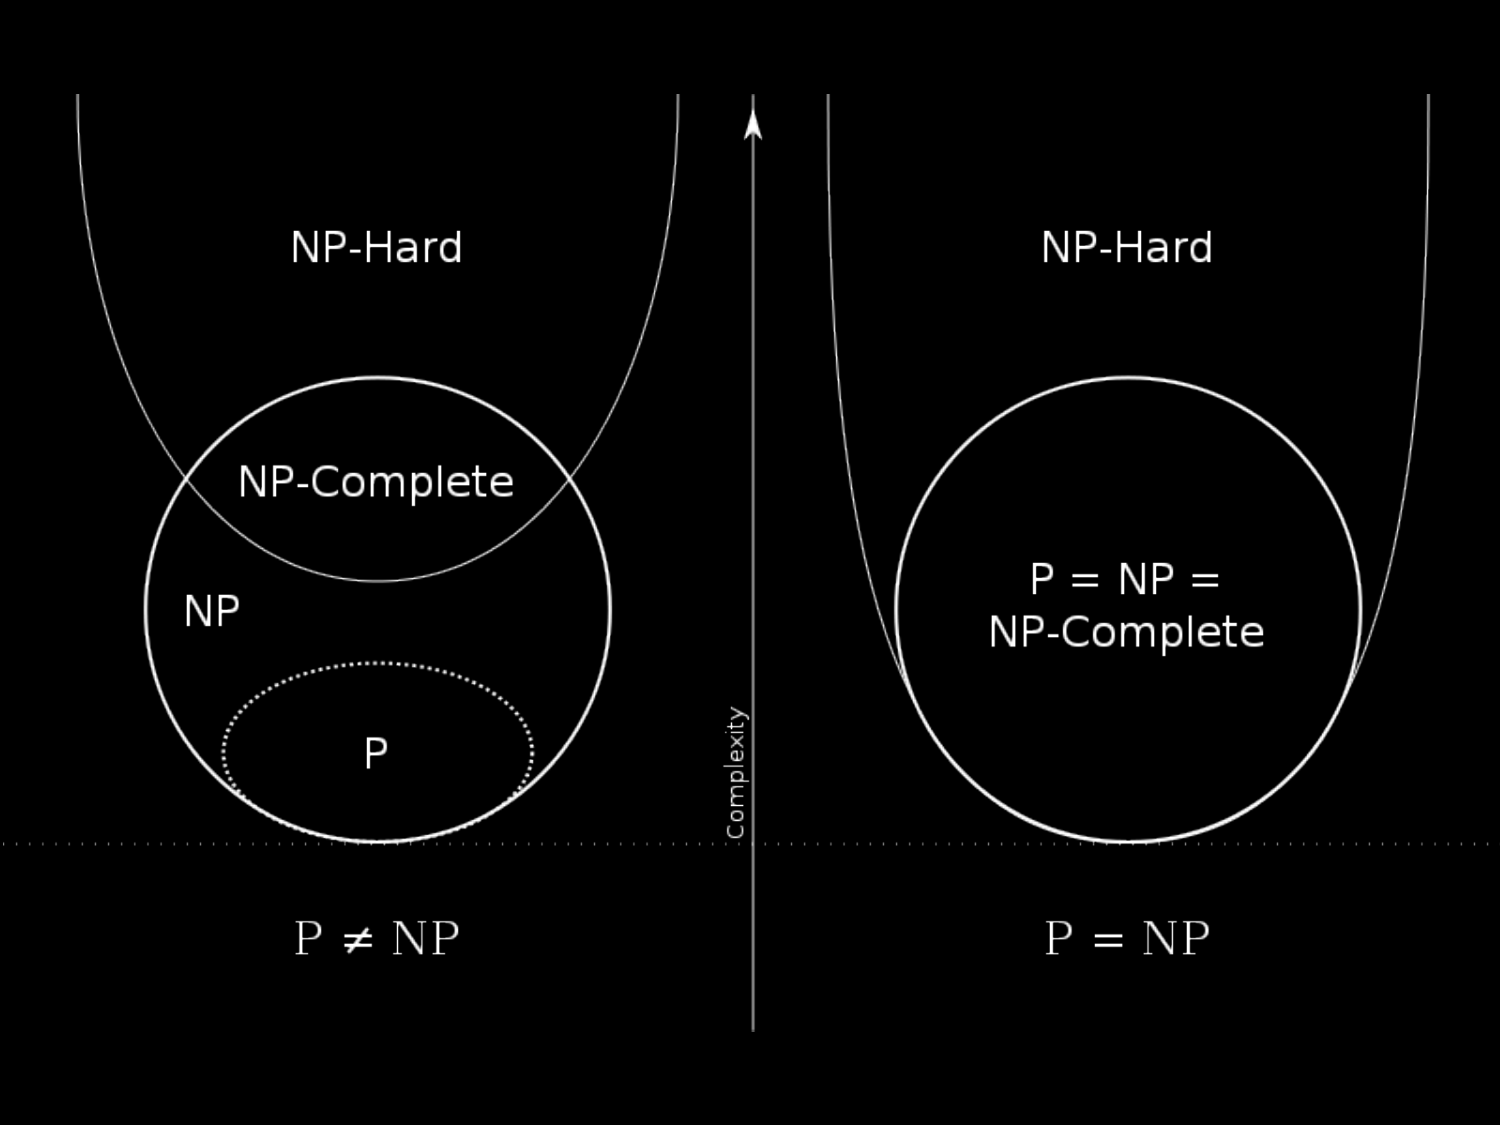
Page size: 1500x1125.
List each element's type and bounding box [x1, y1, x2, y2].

picture [3, 94, 1500, 1032]
